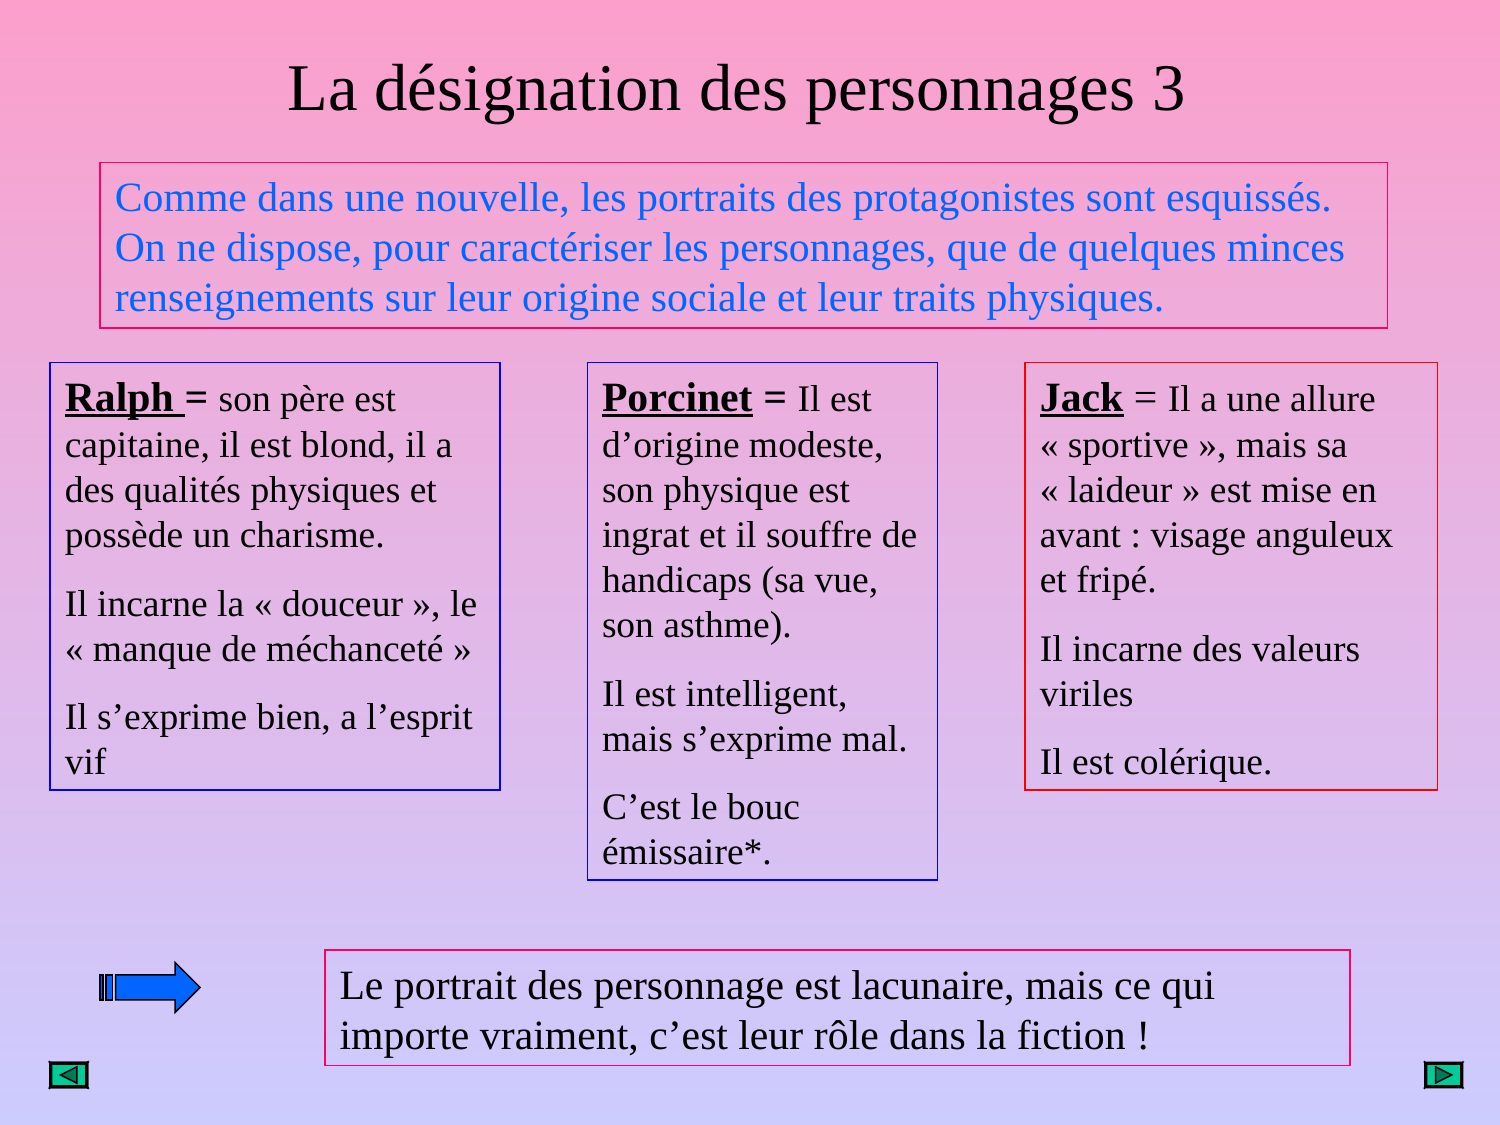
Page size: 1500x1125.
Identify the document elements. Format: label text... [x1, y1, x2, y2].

text_box [115, 962, 201, 1013]
text_box Jack = Il a une allure « sportive », mais sa « laideur » est mise en avant : visage anguleux et fripé. Il incarne des valeurs viriles Il est colérique. [1024, 362, 1438, 790]
text_box Comme dans une nouvelle, les portraits des protagonistes sont esquissés. On ne dispose, pour caractériser les personnages, que de quelques minces renseignements sur leur origine sociale et leur traits physiques. [99, 162, 1388, 328]
text_box Porcinet = Il est d’origine modeste, son physique est ingrat et il souffre de handicaps (sa vue, son asthme). Il est intelligent, mais s’exprime mal. C’est le bouc émissaire*. [587, 362, 938, 880]
title La désignation des personnages 3 [149, 37, 1325, 138]
text_box Ralph = son père est capitaine, il est blond, il a des qualités physiques et possède un charisme. Il incarne la « douceur », le « manque de méchanceté » Il s’exprime bien, a l’esprit vif [50, 362, 501, 790]
text_box Le portrait des personnage est lacunaire, mais ce qui importe vraiment, c’est leur rôle dans la fiction ! [324, 949, 1351, 1066]
text_box [106, 975, 112, 1000]
text_box [1426, 1062, 1463, 1088]
text_box [51, 1062, 88, 1088]
